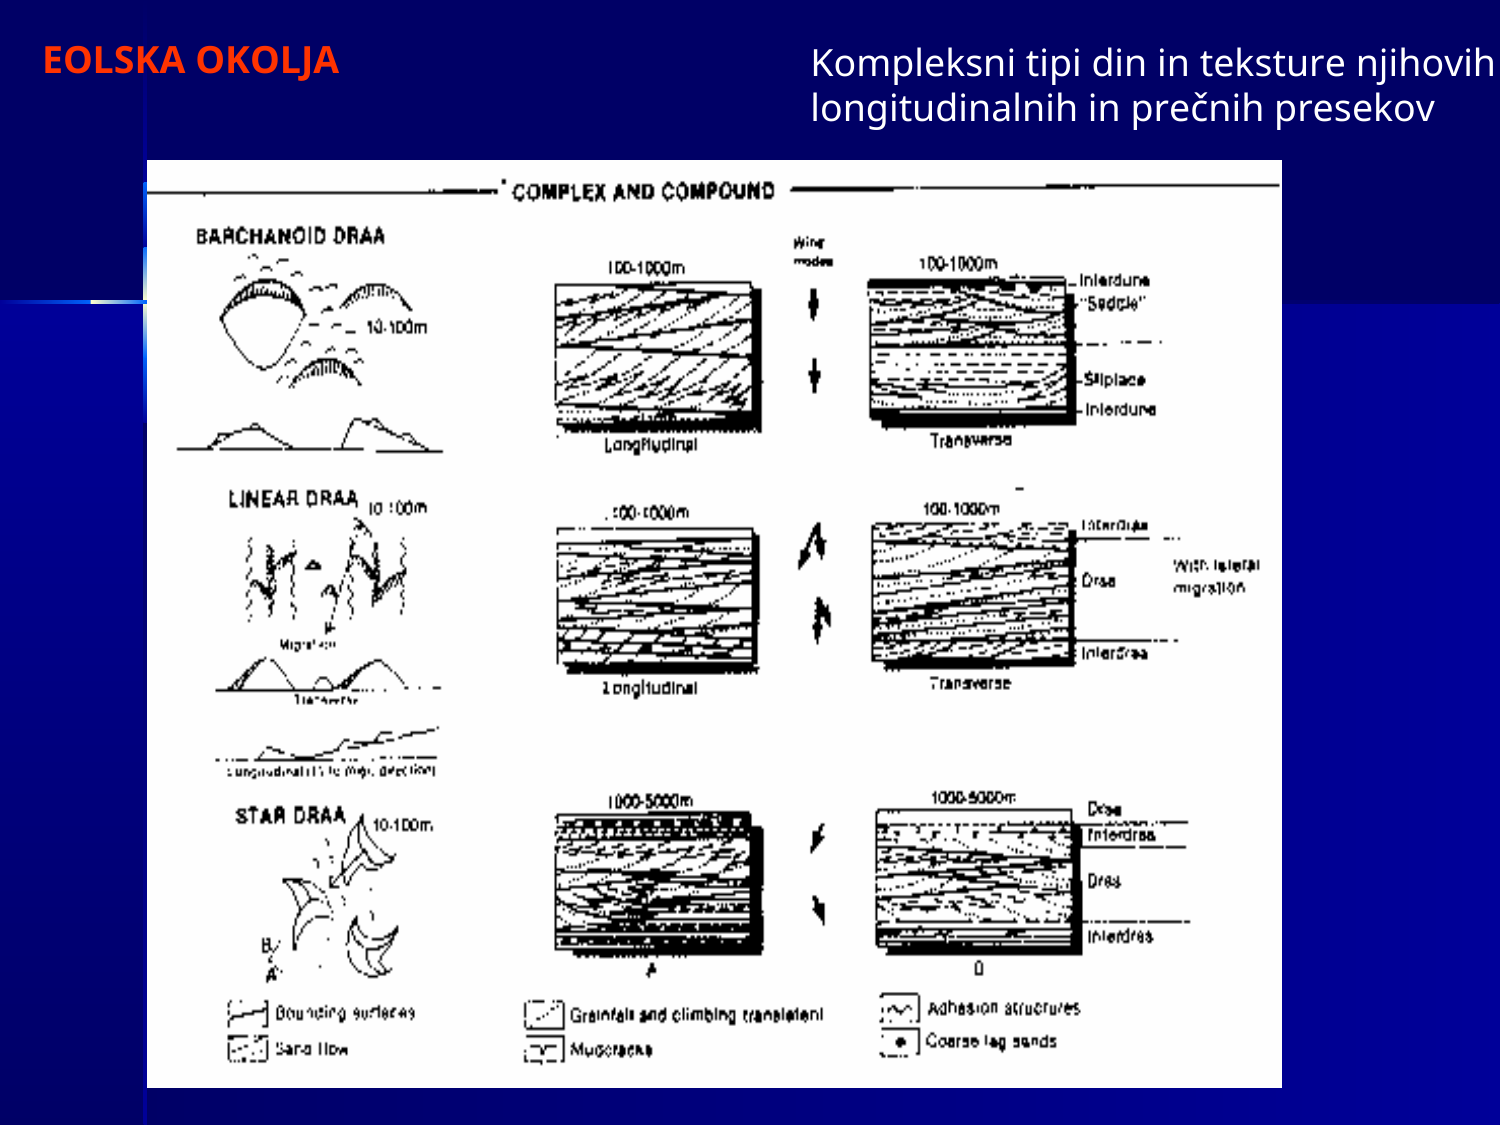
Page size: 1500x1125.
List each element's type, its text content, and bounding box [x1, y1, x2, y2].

text_box Kompleksni tipi din in teksture njihovih longitudinalnih in prečnih presekov [795, 30, 1500, 137]
text_box EOLSKA OKOLJA [27, 28, 355, 89]
picture [147, 160, 1282, 1088]
